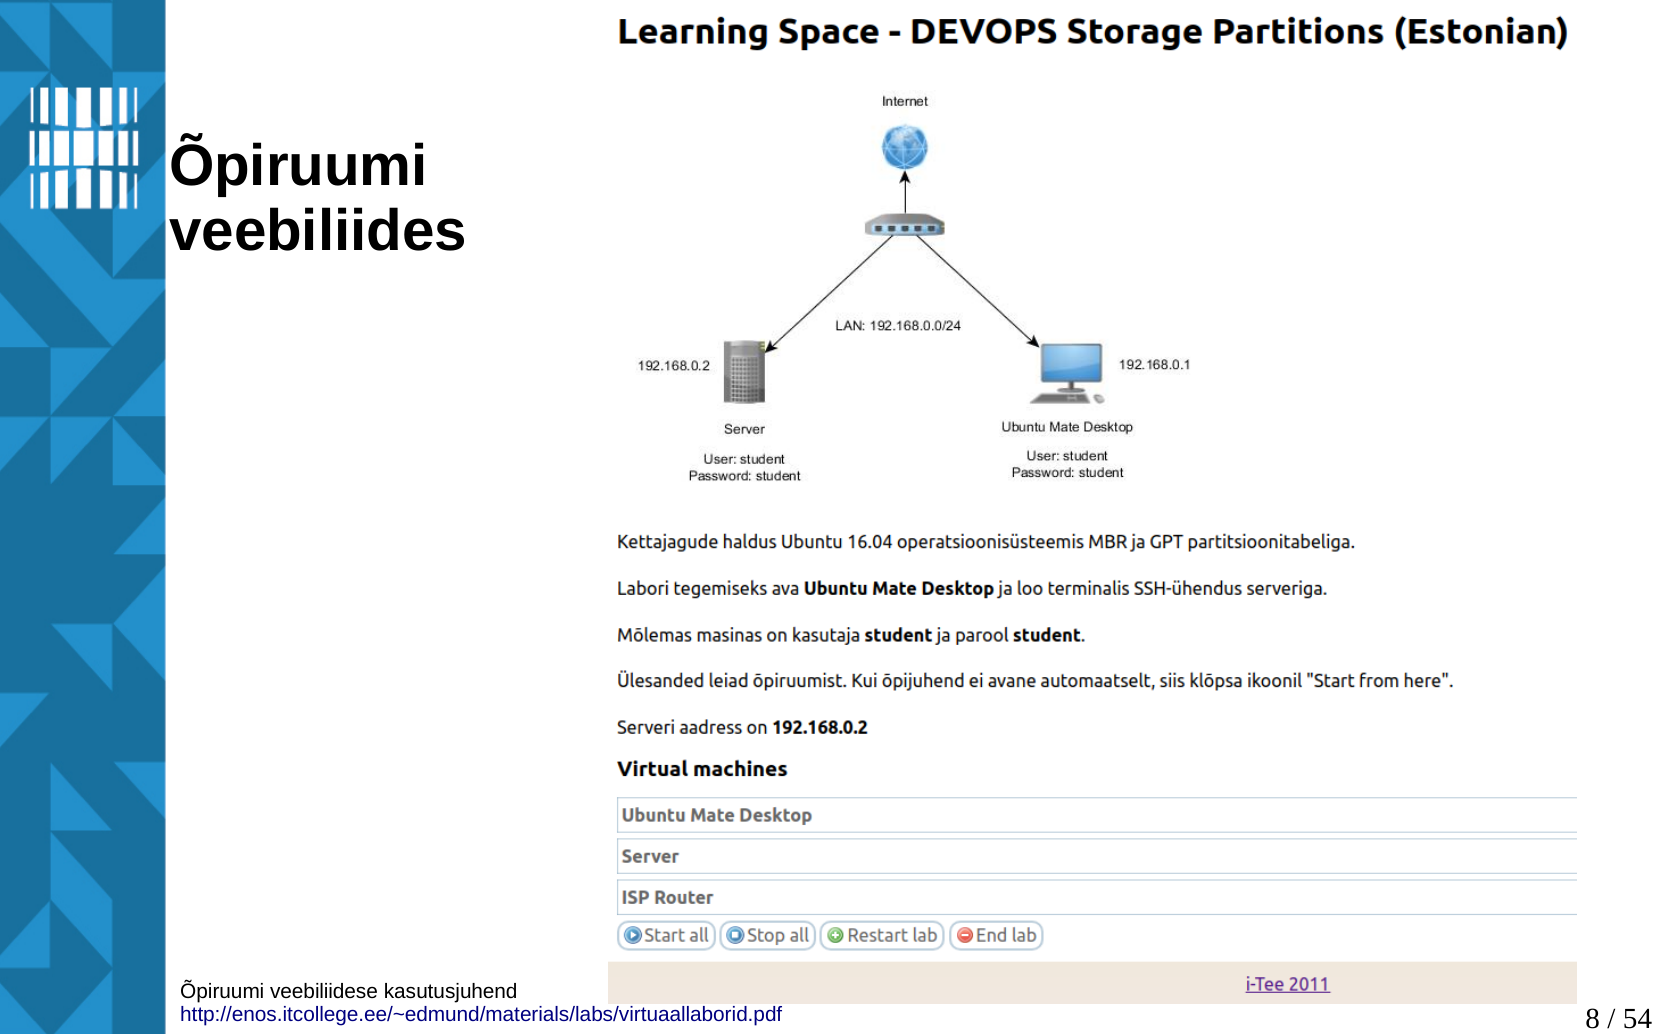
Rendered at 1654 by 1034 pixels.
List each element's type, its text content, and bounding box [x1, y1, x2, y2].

title Õpiruumi veebiliides [169, 94, 609, 302]
picture [608, 8, 1577, 1004]
text_box Õpiruumi veebiliidese kasutusjuhend http://enos.itcollege.ee/~edmund/materials/labs/virtuaallaborid.pdf [165, 972, 805, 1034]
